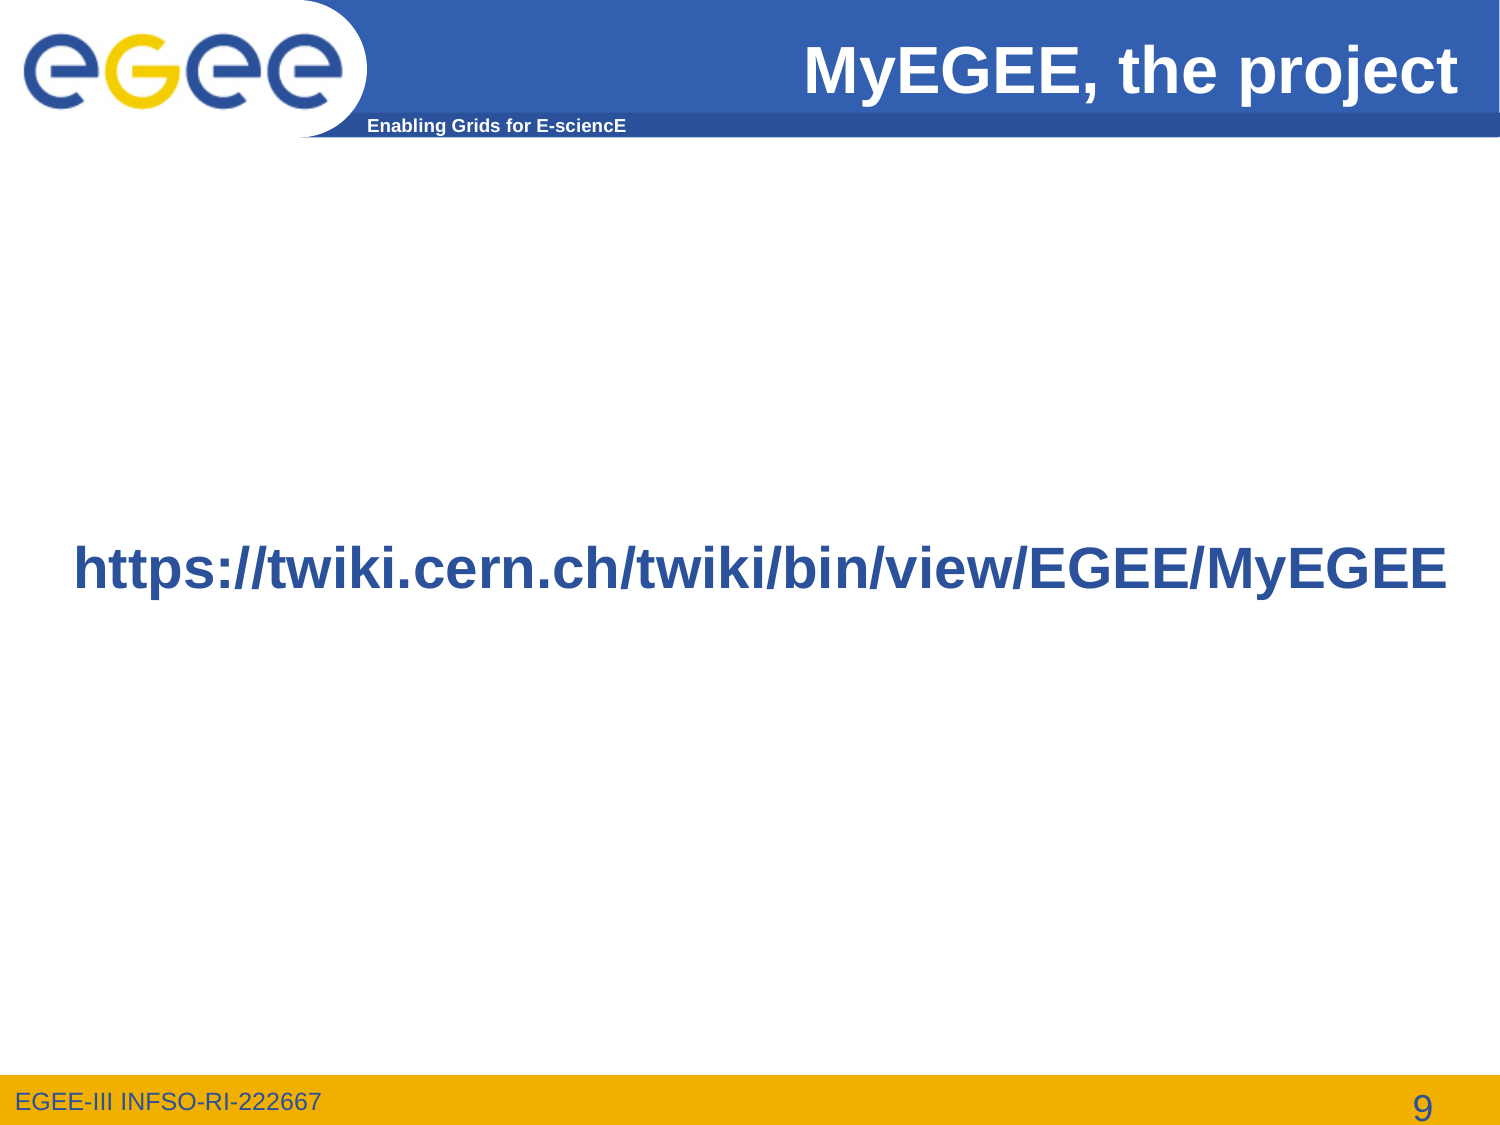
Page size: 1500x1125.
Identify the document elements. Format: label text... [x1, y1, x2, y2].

title MyEGEE, the project [369, 10, 1475, 124]
picture [18, 30, 349, 112]
list https://twiki.cern.ch/twiki/bin/view/EGEE/MyEGEE [56, 159, 1466, 1051]
